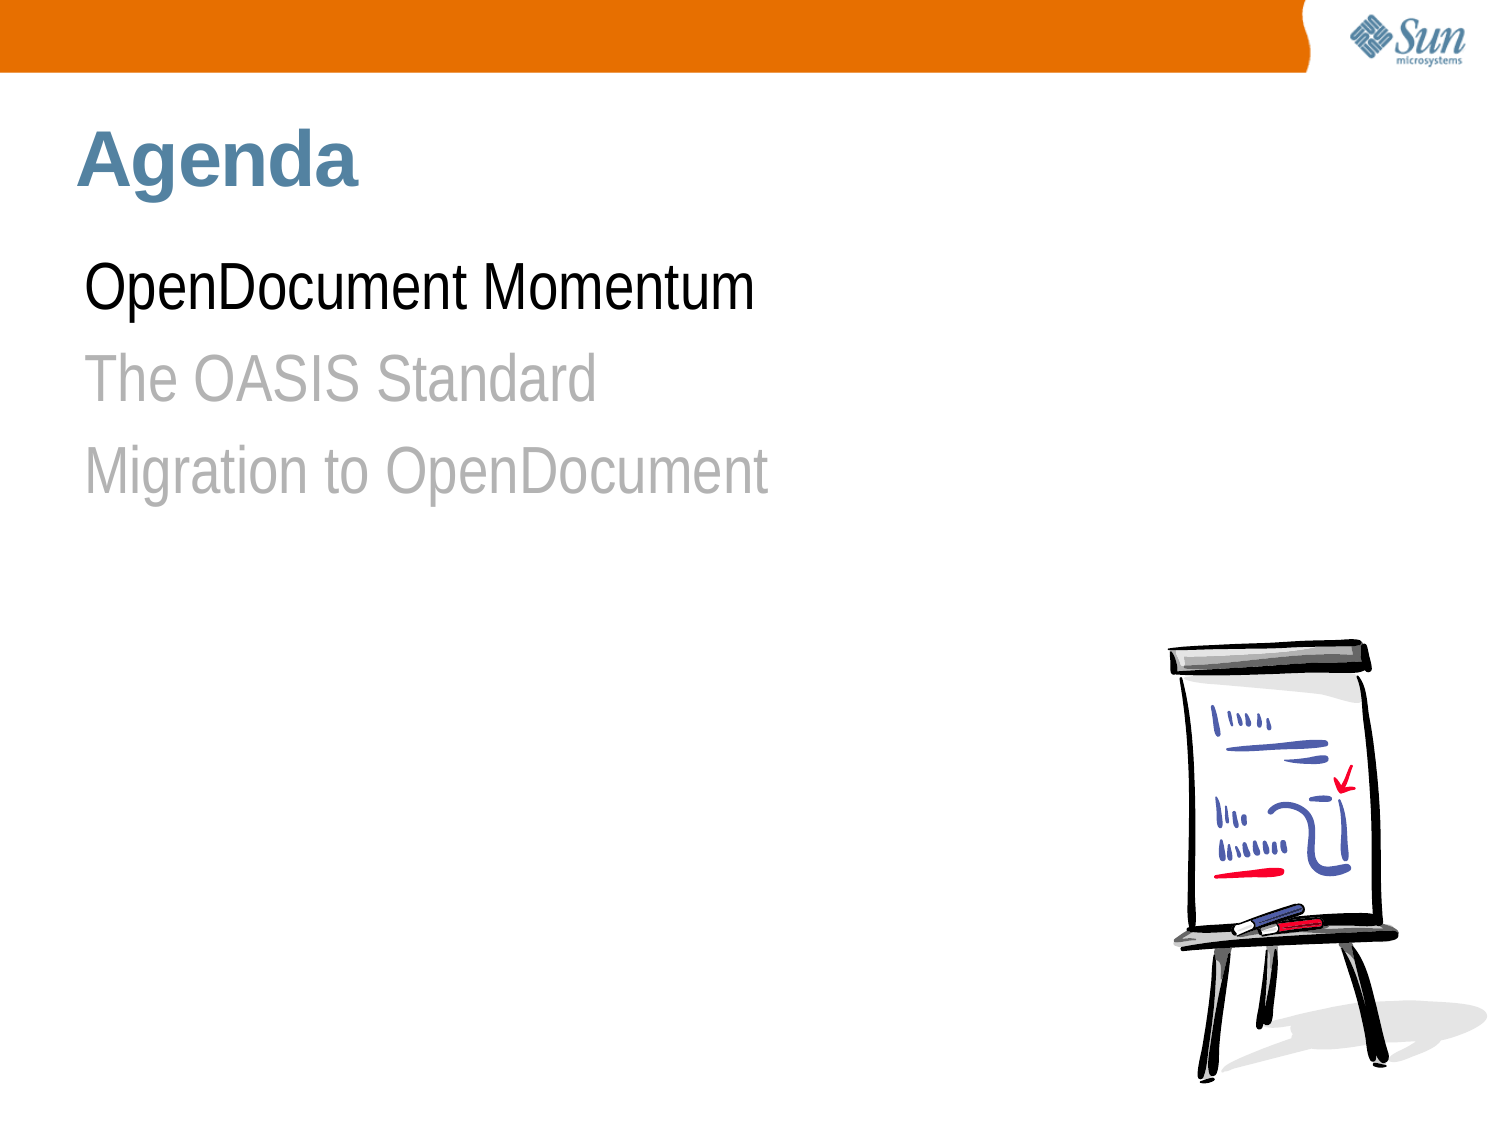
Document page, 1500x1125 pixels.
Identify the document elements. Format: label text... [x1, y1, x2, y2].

picture [1153, 625, 1500, 1097]
title Agenda [75, 122, 1438, 228]
list OpenDocument Momentum The OASIS Standard Migration to OpenDocument [64, 257, 1402, 1017]
picture [0, 0, 1500, 75]
